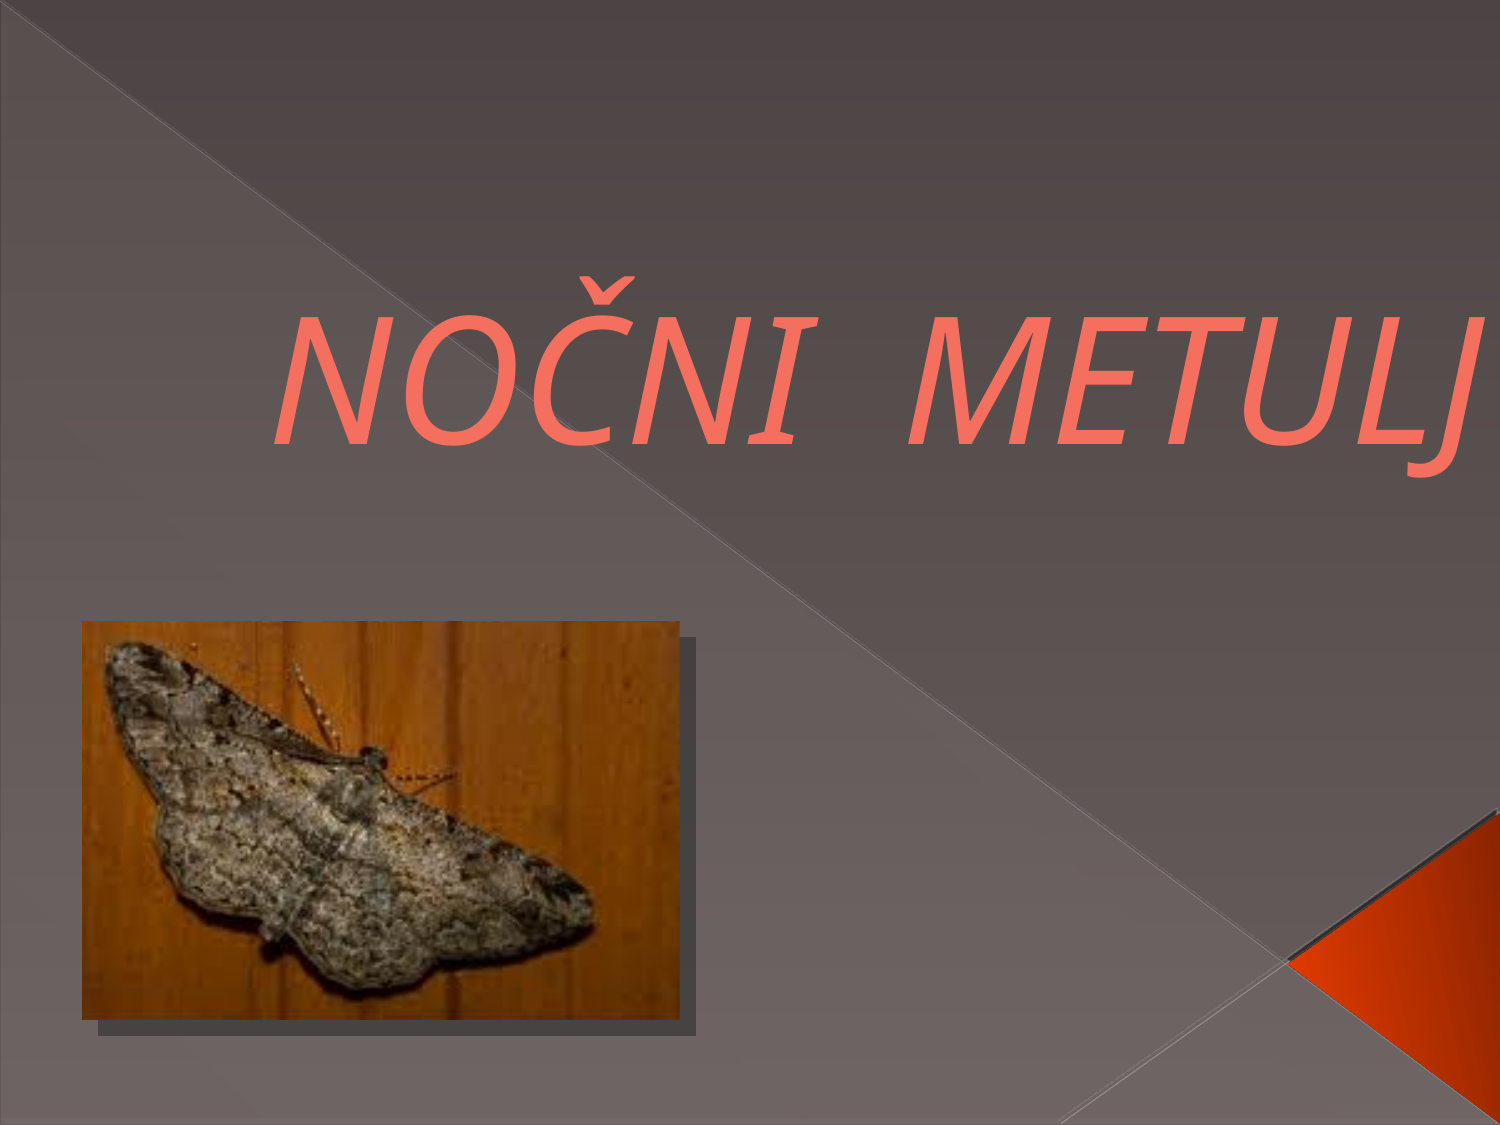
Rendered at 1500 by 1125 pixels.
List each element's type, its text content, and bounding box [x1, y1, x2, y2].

title NOČNI METULJ [164, 246, 1500, 488]
picture [82, 621, 680, 1020]
subtitle [997, 1019, 1500, 1125]
